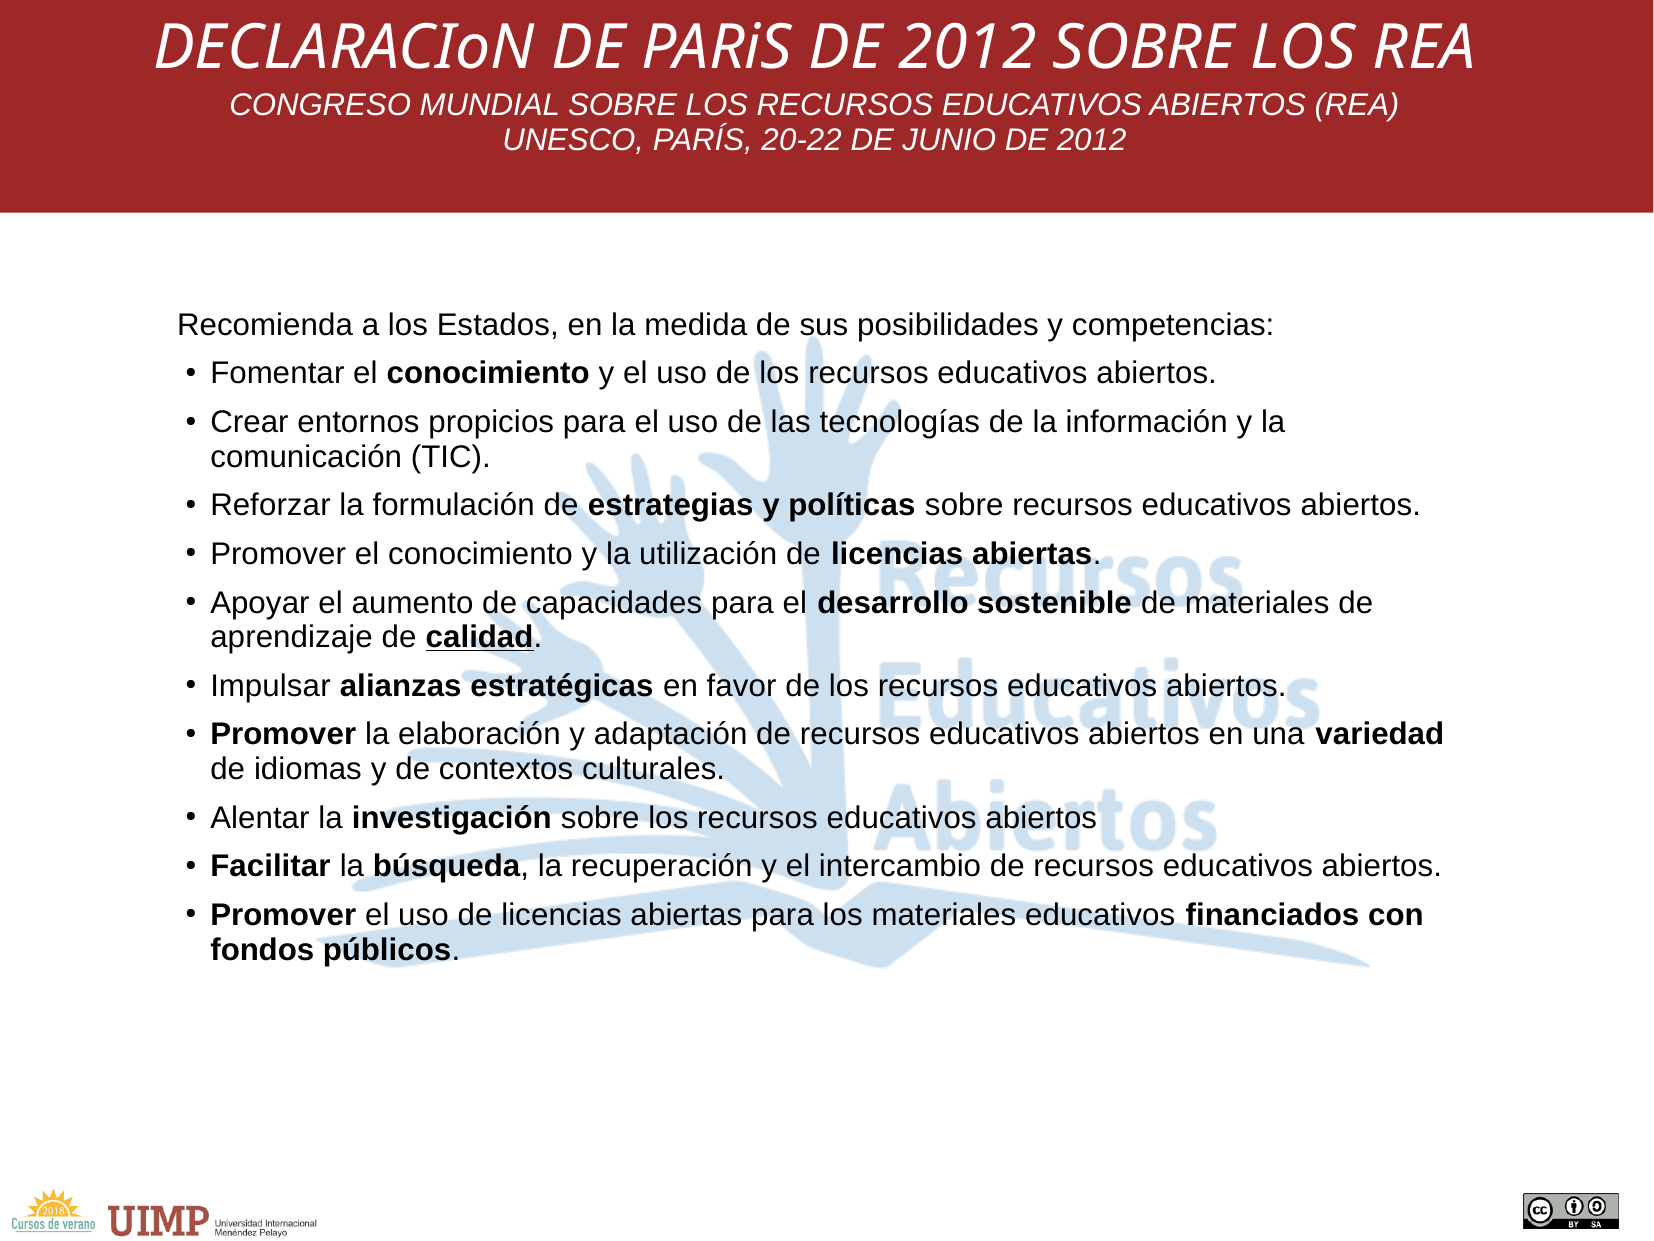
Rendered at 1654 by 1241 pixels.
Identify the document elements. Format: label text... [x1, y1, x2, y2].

picture [213, 231, 1477, 1075]
text_box DECLARACIoN DE PARiS DE 2012 SOBRE LOS REA CONGRESO MUNDIAL SOBRE LOS RECURSOS EDUCATIVOS ABIERTOS (REA) UNESCO, PARÍS, 20-22 DE JUNIO DE 2012 [0, 0, 1654, 213]
picture [106, 1201, 319, 1239]
list Recomienda a los Estados, en la medida de sus posibilidades y competencias: Fomentar el conocimiento y el uso de los recursos educativos abiertos. Crear entornos propicios para el uso de las tecnologías de la información y la comunicación (TIC). Reforzar la formulación de estrategias y políticas sobre recursos educativos abiertos. Promover el conocimiento y la utilización de licencias abiertas. Apoyar el aumento de capacidades para el desarrollo sostenible de materiales de aprendizaje de calidad. Impulsar alianzas estratégicas en favor de los recursos educativos abiertos. Promover la elaboración y adaptación de recursos educativos abiertos en una variedad de idiomas y de contextos culturales. Alentar la investigación sobre los recursos educativos abiertos Facilitar la búsqueda, la recuperación y el intercambio de recursos educativos abiertos. Promover el uso de licencias abiertas para los materiales educativos financiados con fondos públicos. [177, 307, 1465, 1027]
picture [12, 1186, 95, 1234]
picture [1523, 1193, 1619, 1229]
